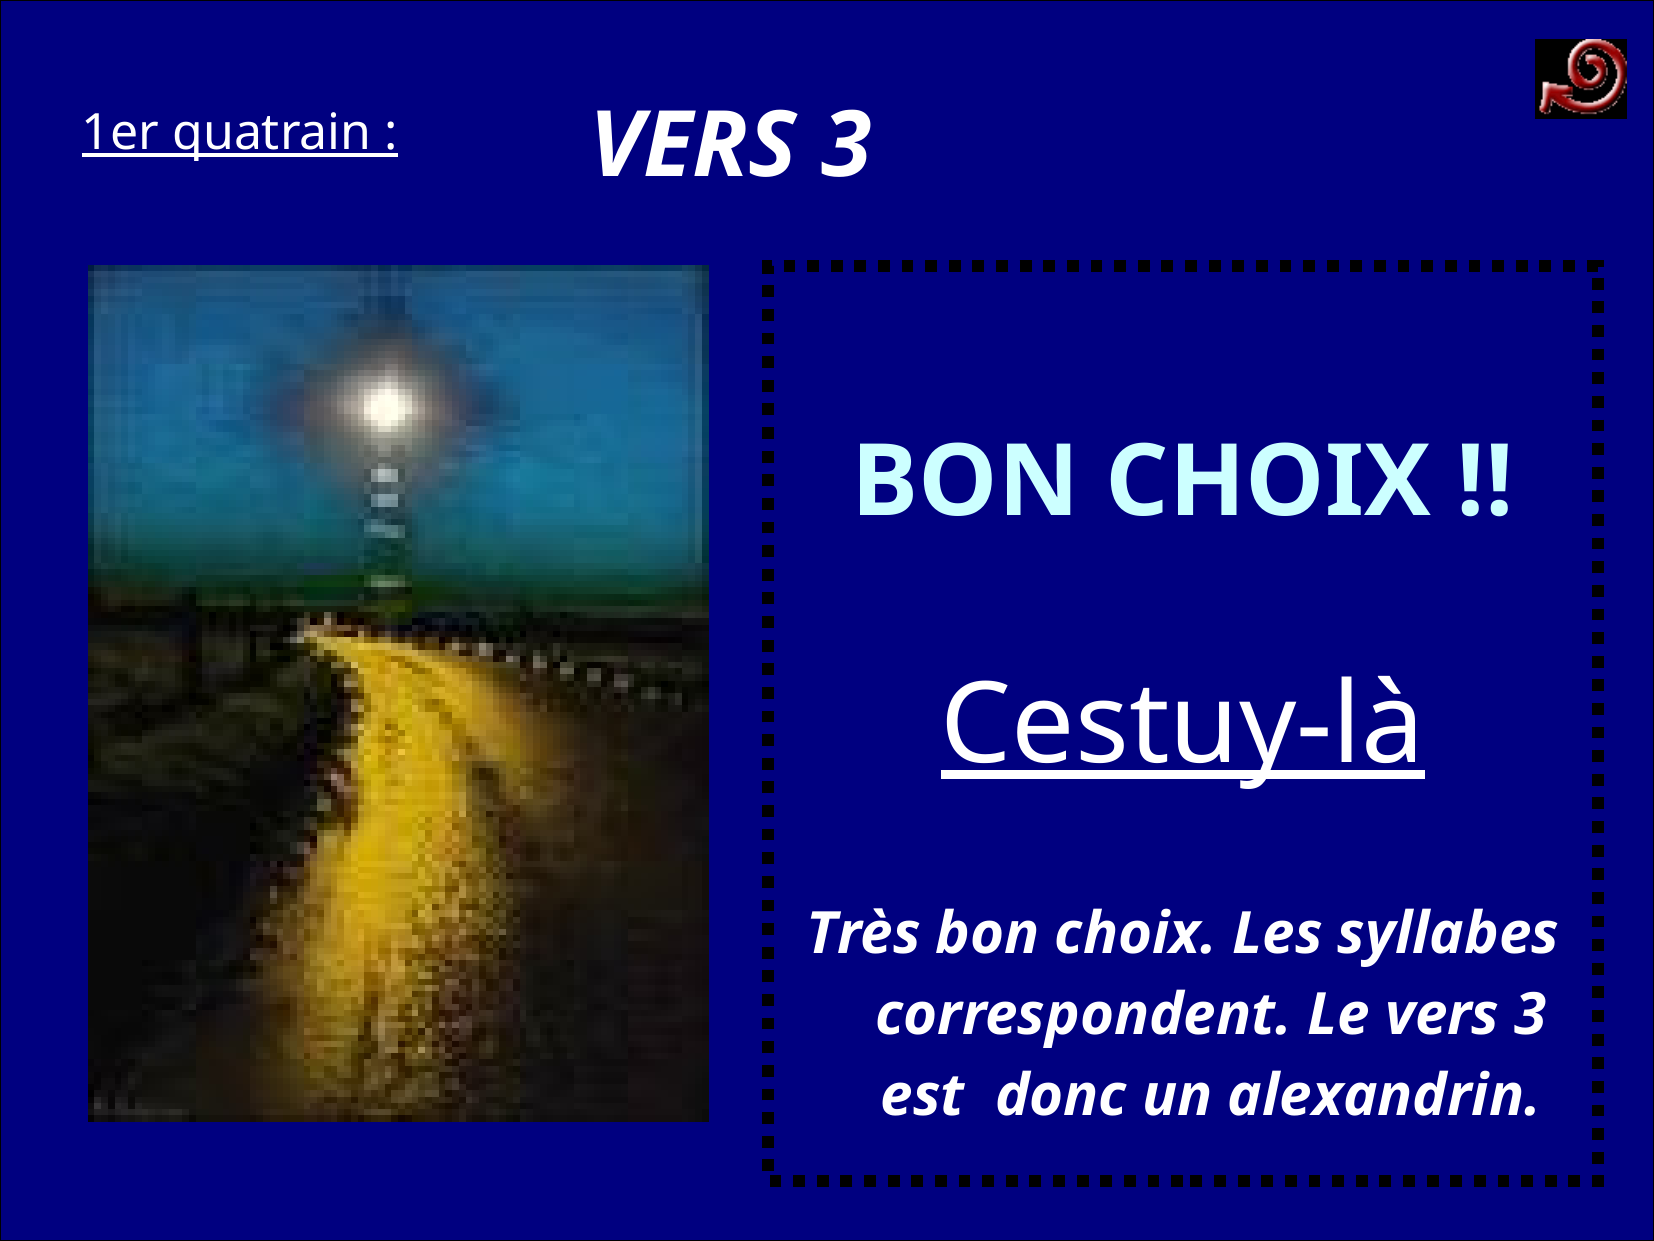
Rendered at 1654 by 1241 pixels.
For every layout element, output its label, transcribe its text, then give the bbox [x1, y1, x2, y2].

list BON CHOIX !! Cestuy-là Très bon choix. Les syllabes correspondent. Le vers 3 est donc un alexandrin. [767, 265, 1599, 1182]
text_box 1er quatrain : [67, 88, 562, 187]
picture [1535, 39, 1627, 119]
picture [88, 265, 709, 1123]
text_box [0, 0, 1654, 1241]
title VERS 3 [67, 48, 1418, 237]
